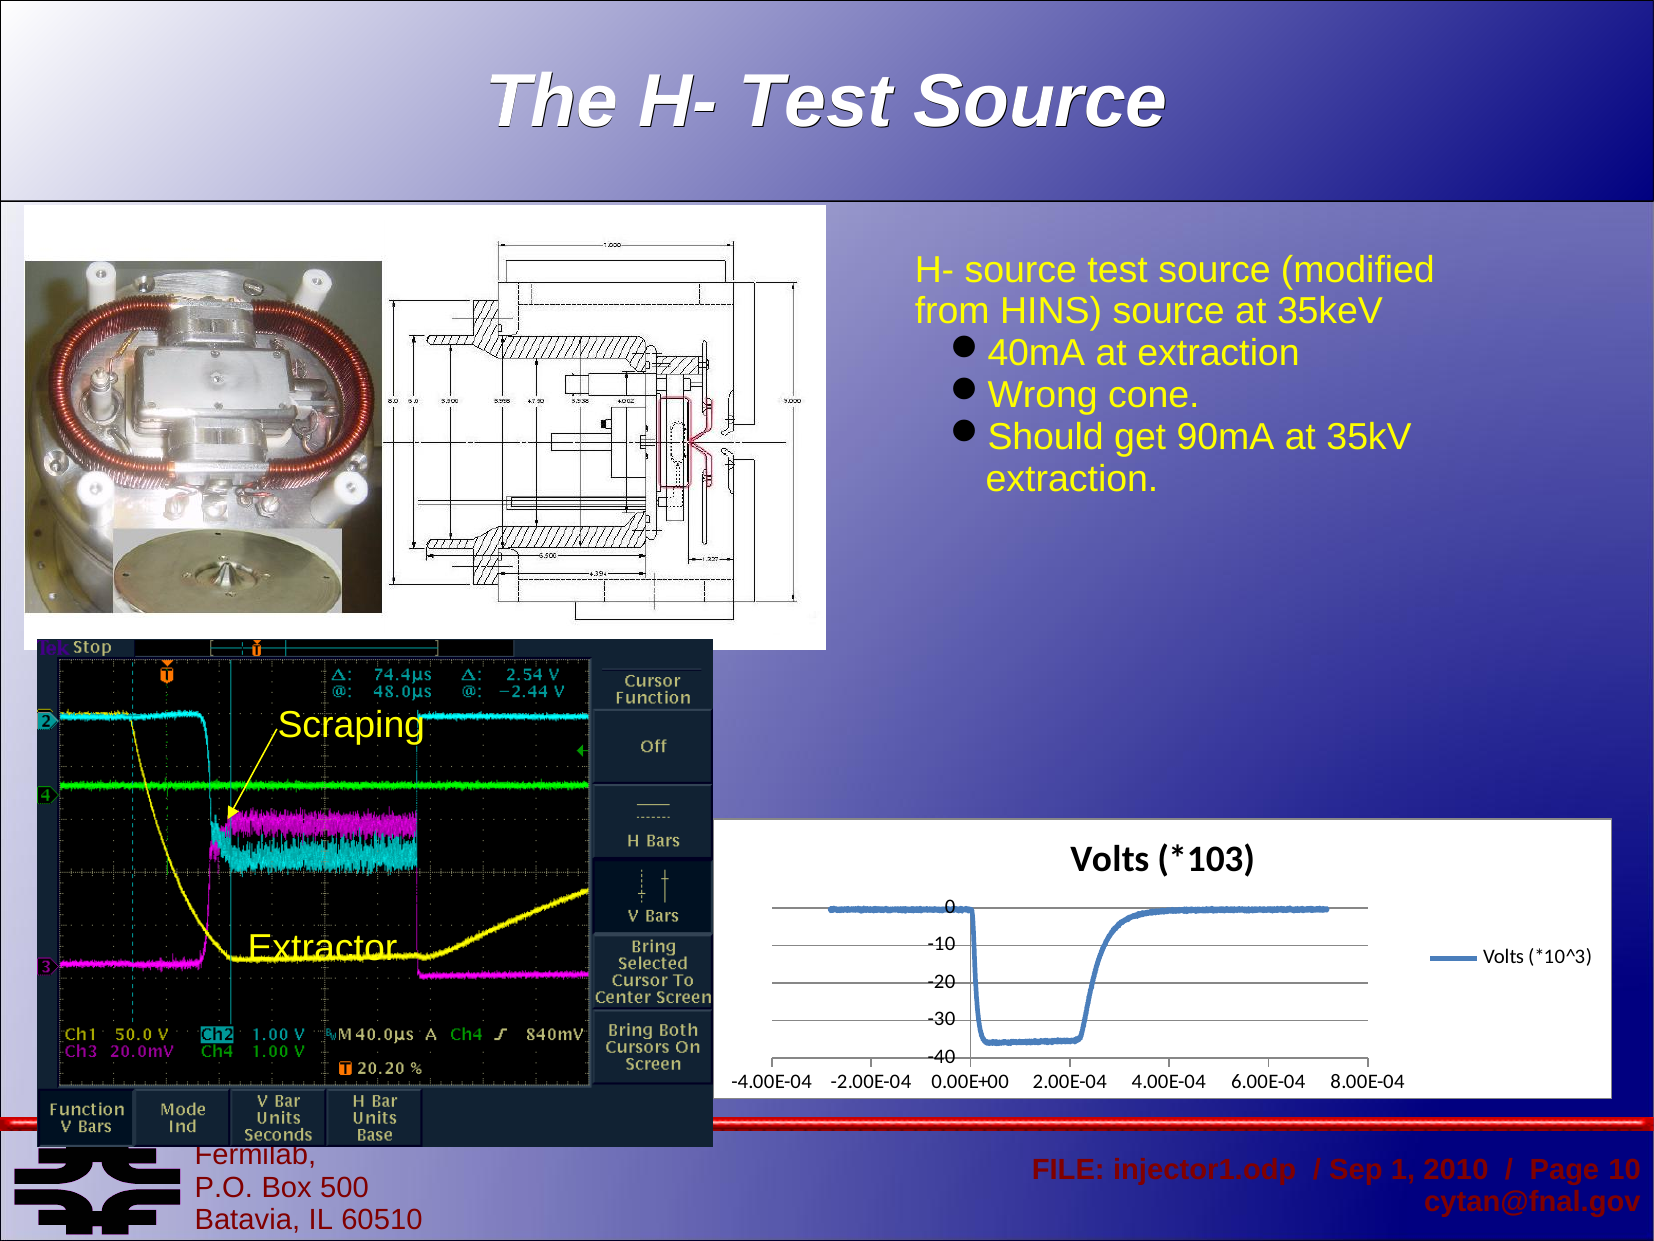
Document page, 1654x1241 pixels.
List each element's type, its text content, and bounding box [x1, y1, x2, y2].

picture [0, 204, 1654, 1241]
chart [712, 817, 1613, 1100]
text_box H- source test source (modified from HINS) source at 35keV 40mA at extraction Wrong cone. Should get 90mA at 35kV extraction. [900, 238, 1501, 506]
text_box Scraping [262, 694, 441, 789]
text_box Extractor [232, 916, 413, 974]
title The H- Test Source [0, 0, 1654, 204]
